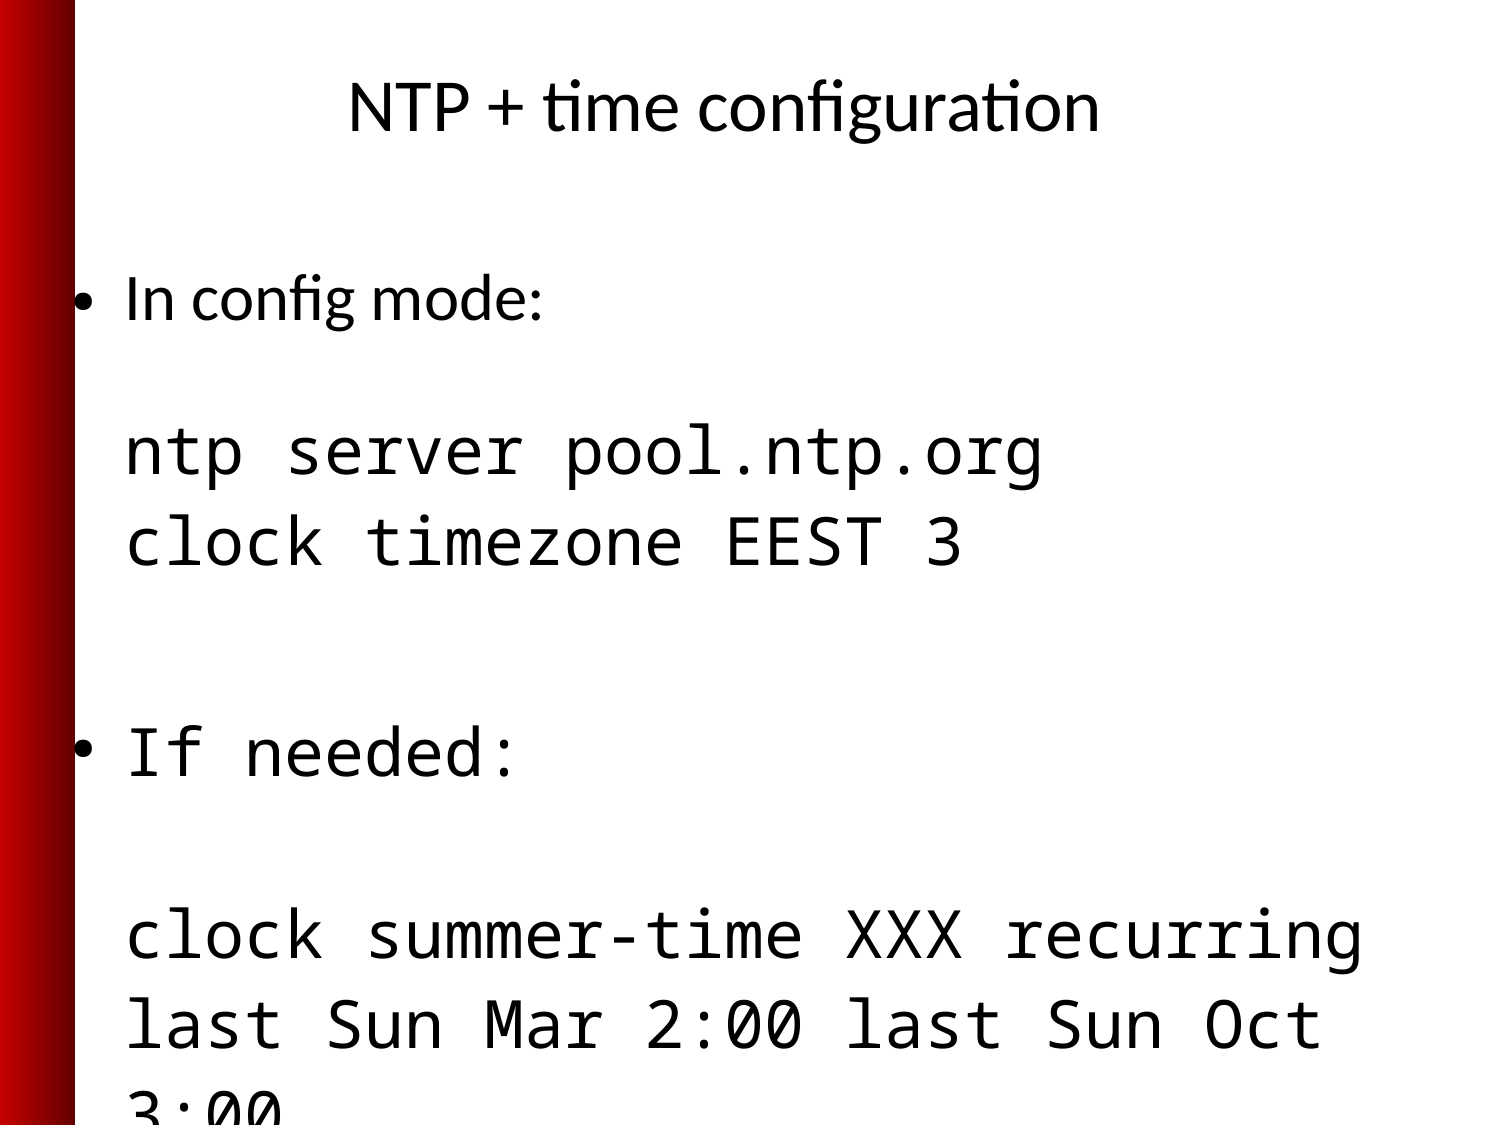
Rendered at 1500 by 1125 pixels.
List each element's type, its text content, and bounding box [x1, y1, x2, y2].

title NTP + time configuration [99, 24, 1350, 200]
list In config mode: ntp server pool.ntp.org clock timezone EEST 3 If needed: clock summer-time XXX recurring last Sun Mar 2:00 last Sun Oct 3:00 Verify: show clock [53, 270, 1446, 1125]
